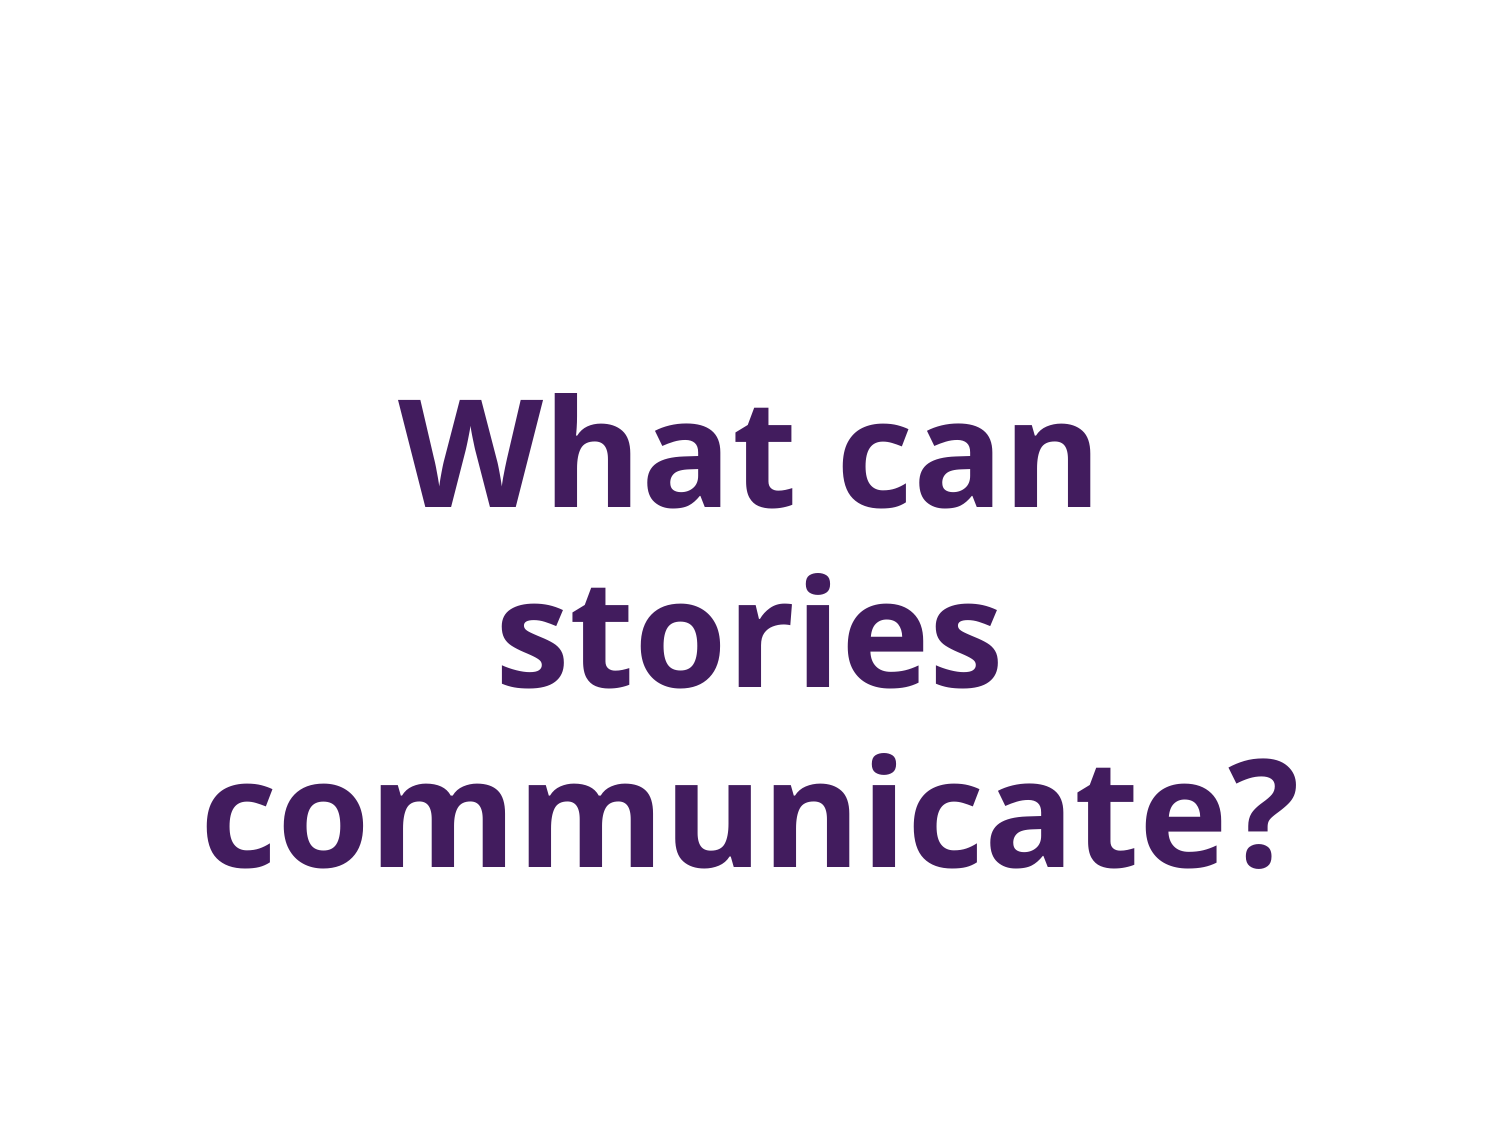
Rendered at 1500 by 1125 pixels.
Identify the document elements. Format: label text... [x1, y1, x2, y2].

title What can stories communicate? [112, 349, 1388, 693]
